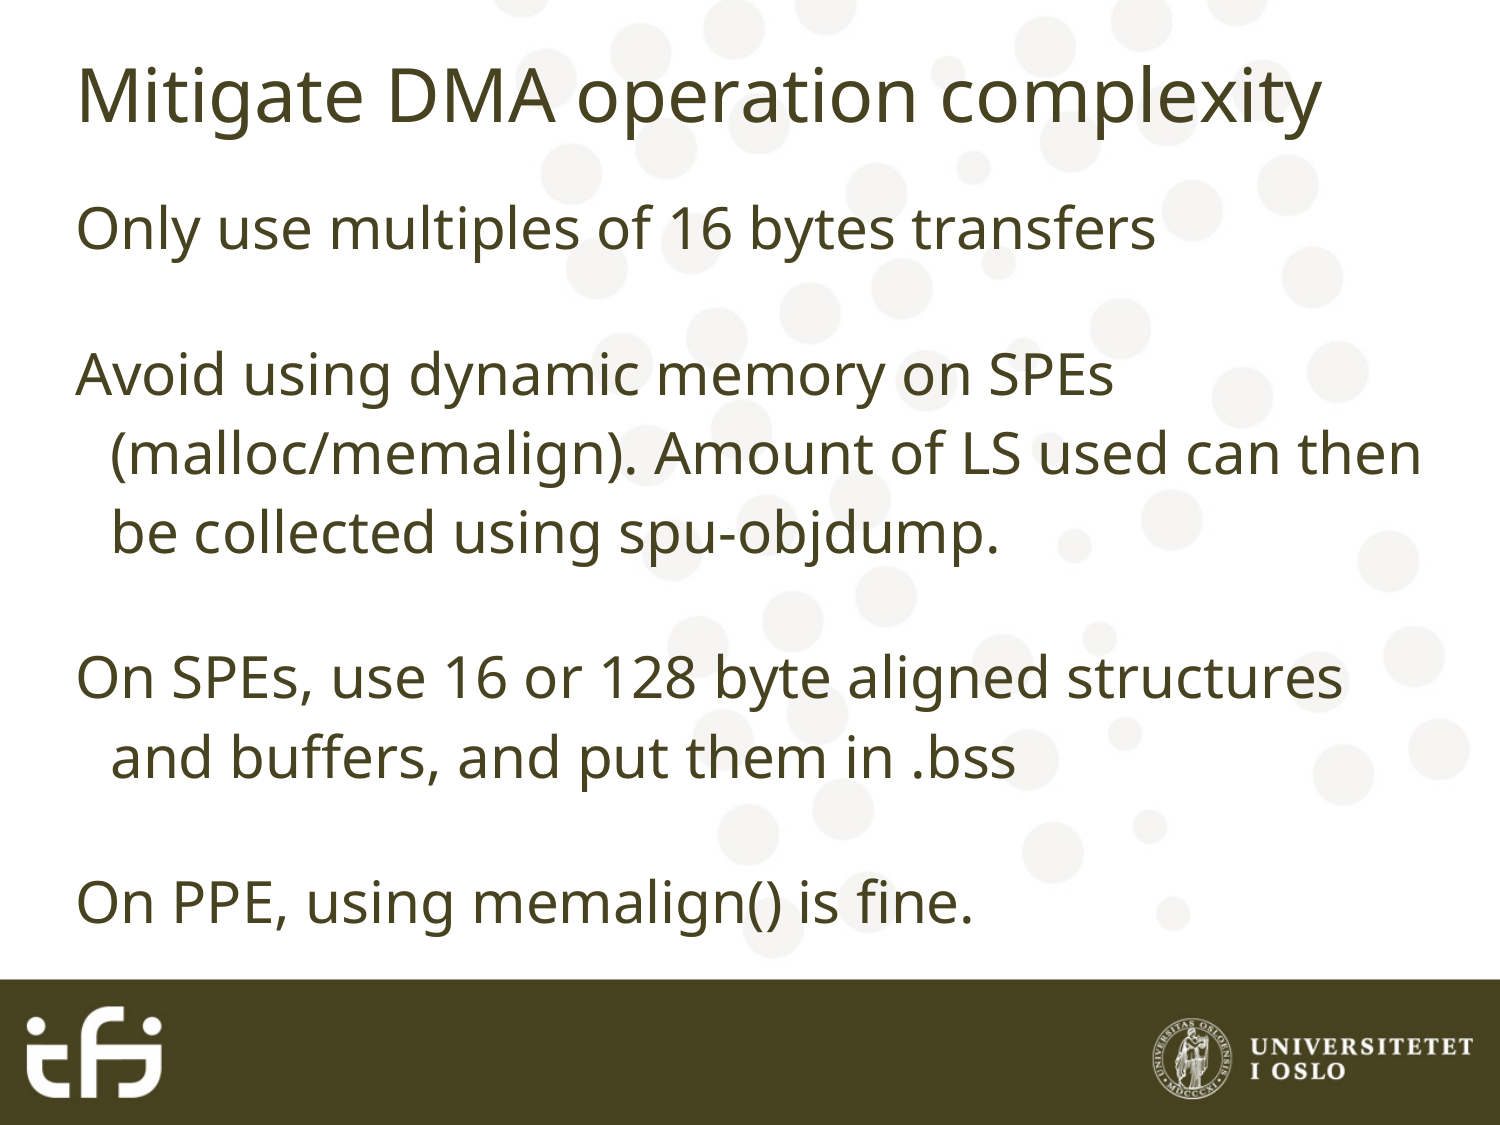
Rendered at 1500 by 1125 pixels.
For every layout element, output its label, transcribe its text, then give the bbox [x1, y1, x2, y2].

list Only use multiples of 16 bytes transfers Avoid using dynamic memory on SPEs (malloc/memalign). Amount of LS used can then be collected using spu-objdump. On SPEs, use 16 or 128 byte aligned structures and buffers, and put them in .bss On PPE, using memalign() is fine. [75, 187, 1426, 923]
picture [0, 0, 1500, 1125]
title Mitigate DMA operation complexity [75, 47, 1463, 139]
